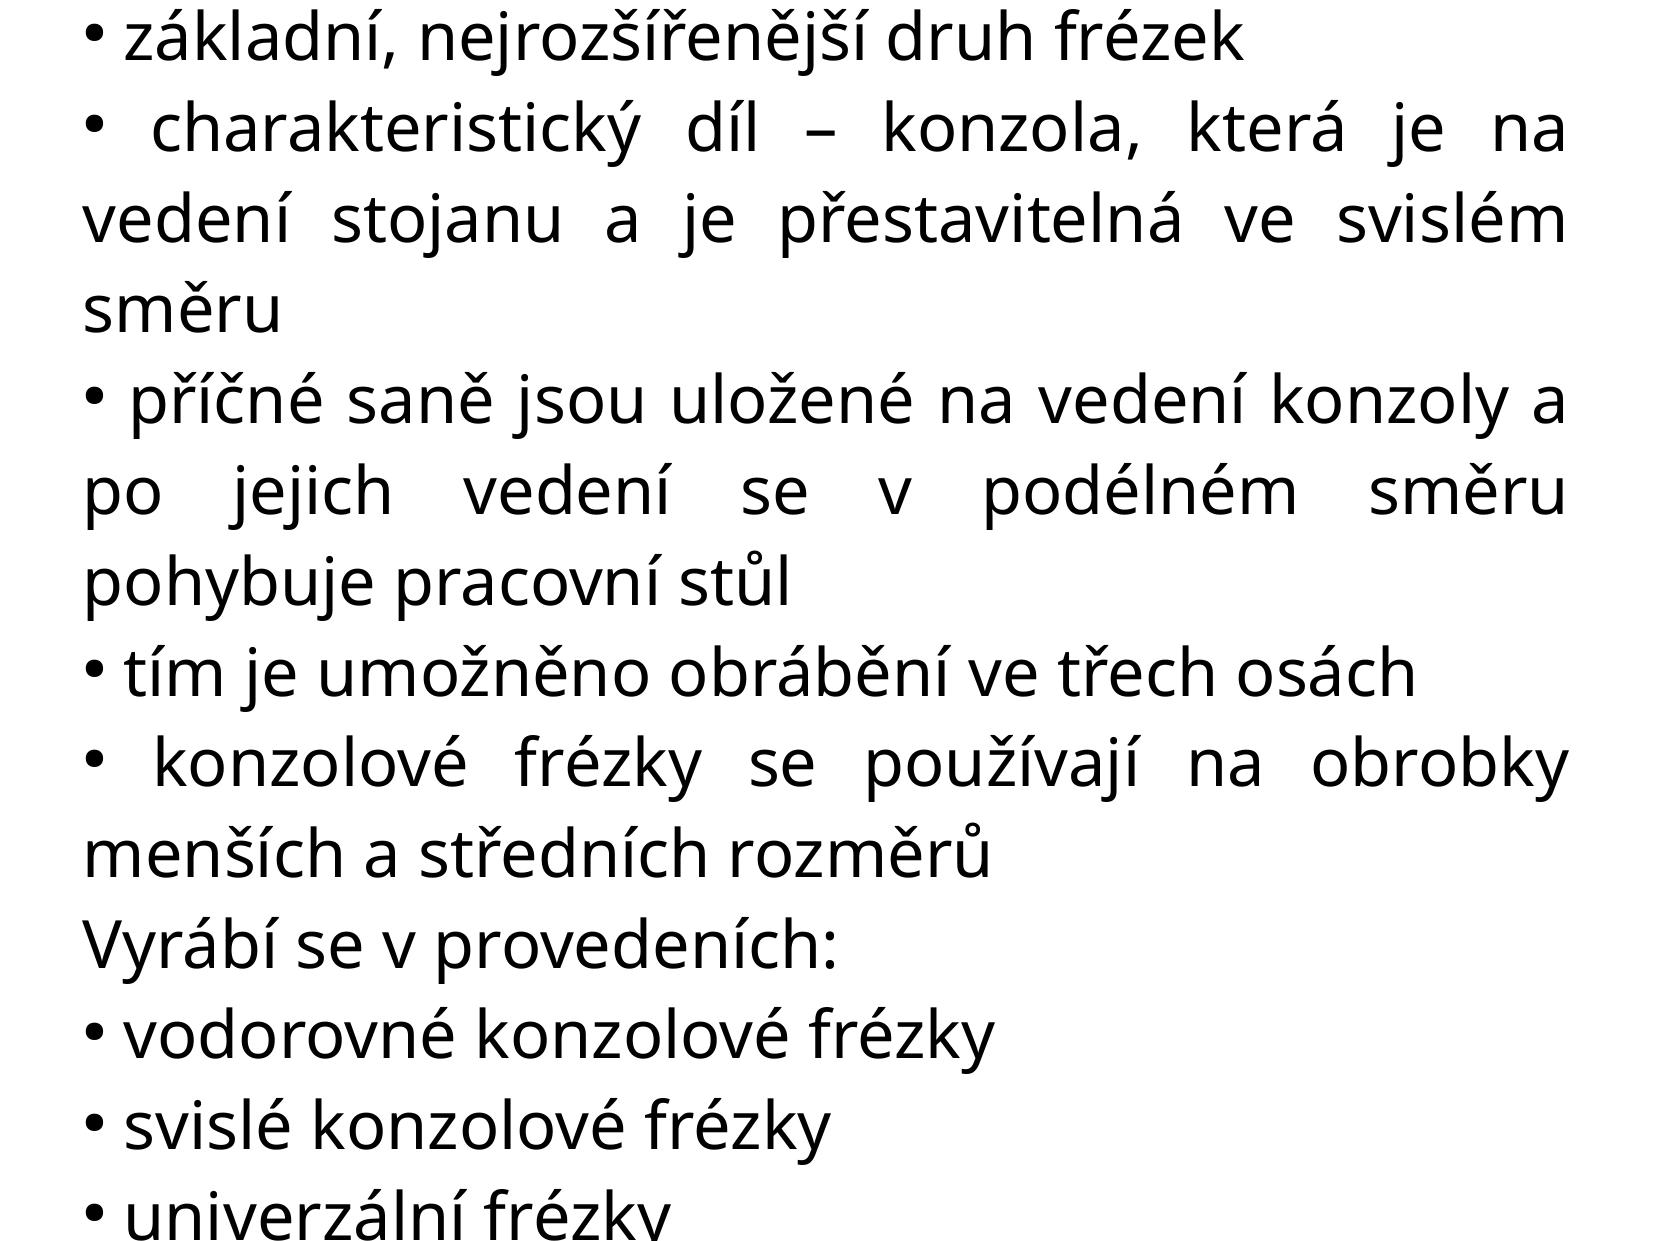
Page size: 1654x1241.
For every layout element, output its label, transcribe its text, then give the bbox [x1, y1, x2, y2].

subtitle Konzolové frézky základní, nejrozšířenější druh frézek charakteristický díl – konzola, která je na vedení stojanu a je přestavitelná ve svislém směru příčné saně jsou uložené na vedení konzoly a po jejich vedení se v podélném směru pohybuje pracovní stůl tím je umožněno obrábění ve třech osách konzolové frézky se používají na obrobky menších a středních rozměrů Vyrábí se v provedeních: vodorovné konzolové frézky svislé konzolové frézky univerzální frézky [82, 0, 1571, 1161]
